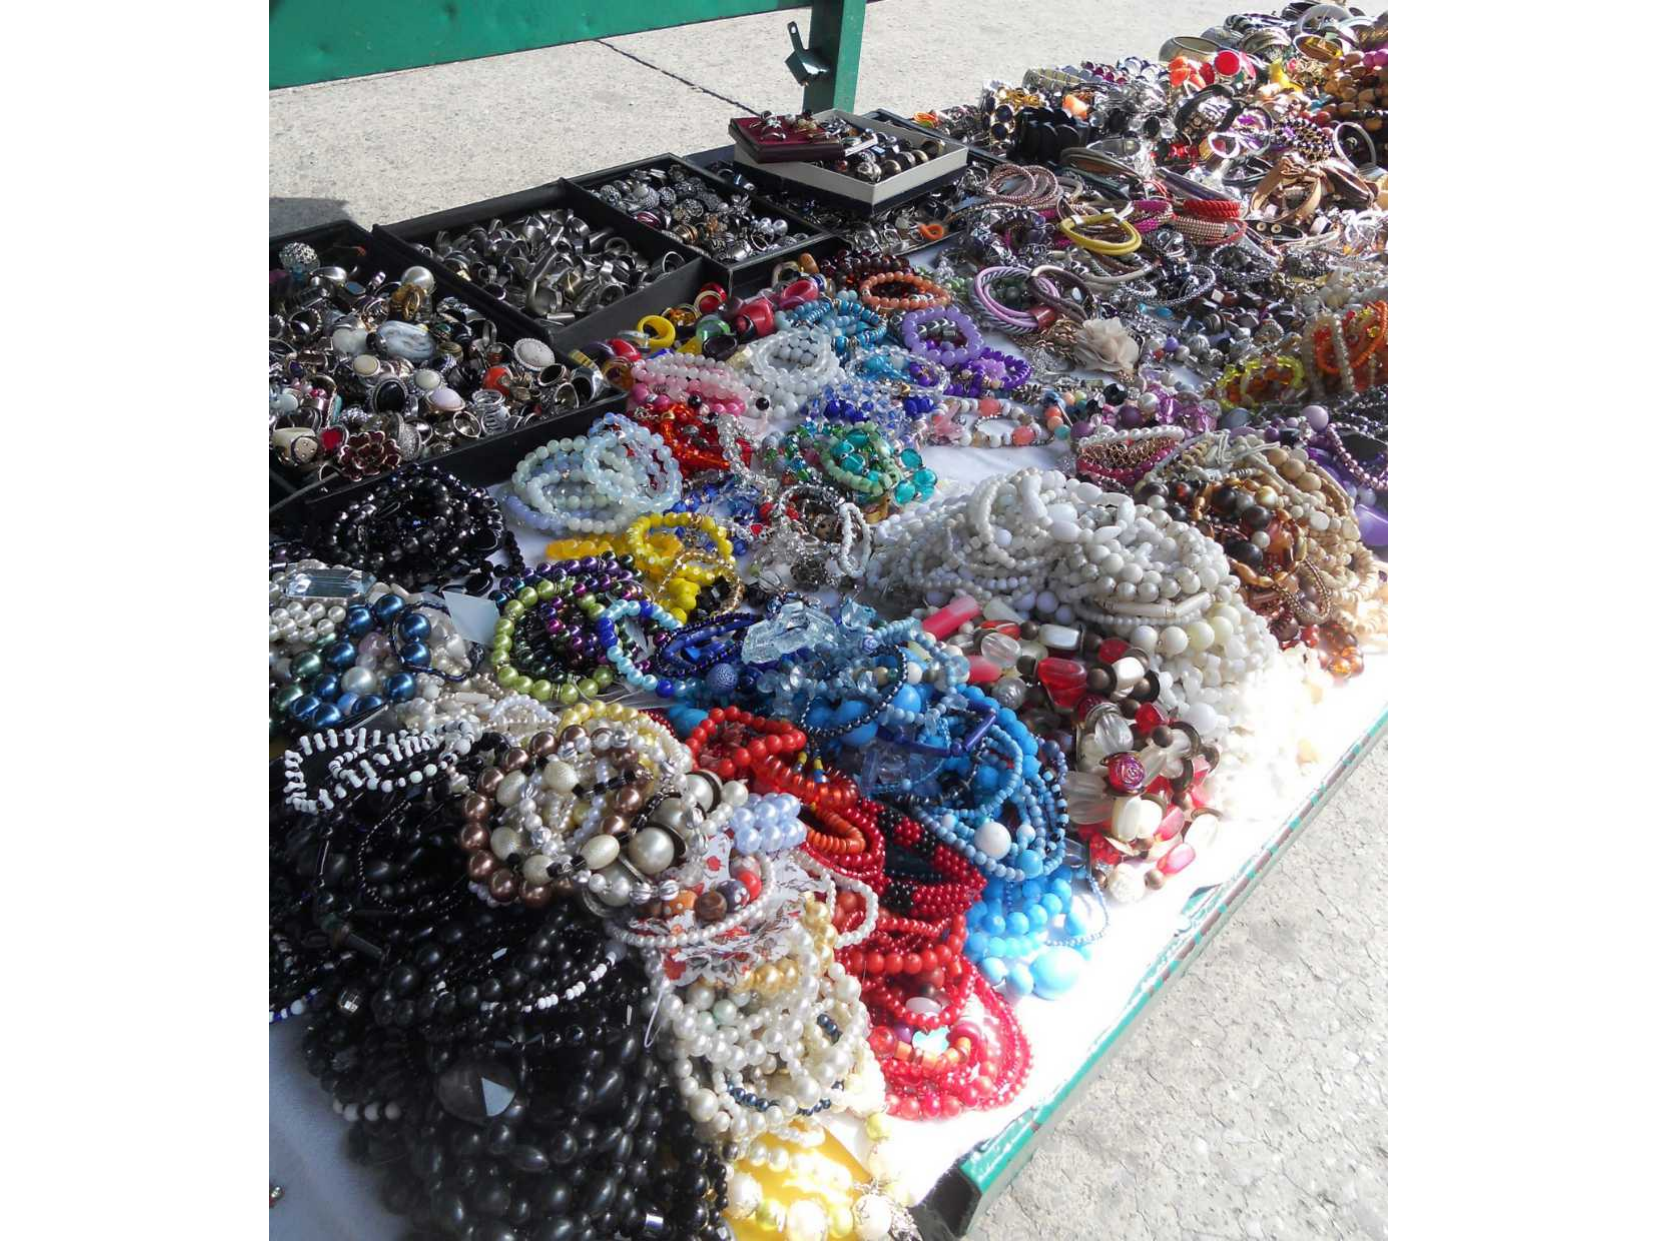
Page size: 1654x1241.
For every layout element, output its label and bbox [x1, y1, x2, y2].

picture [269, 0, 1388, 1241]
